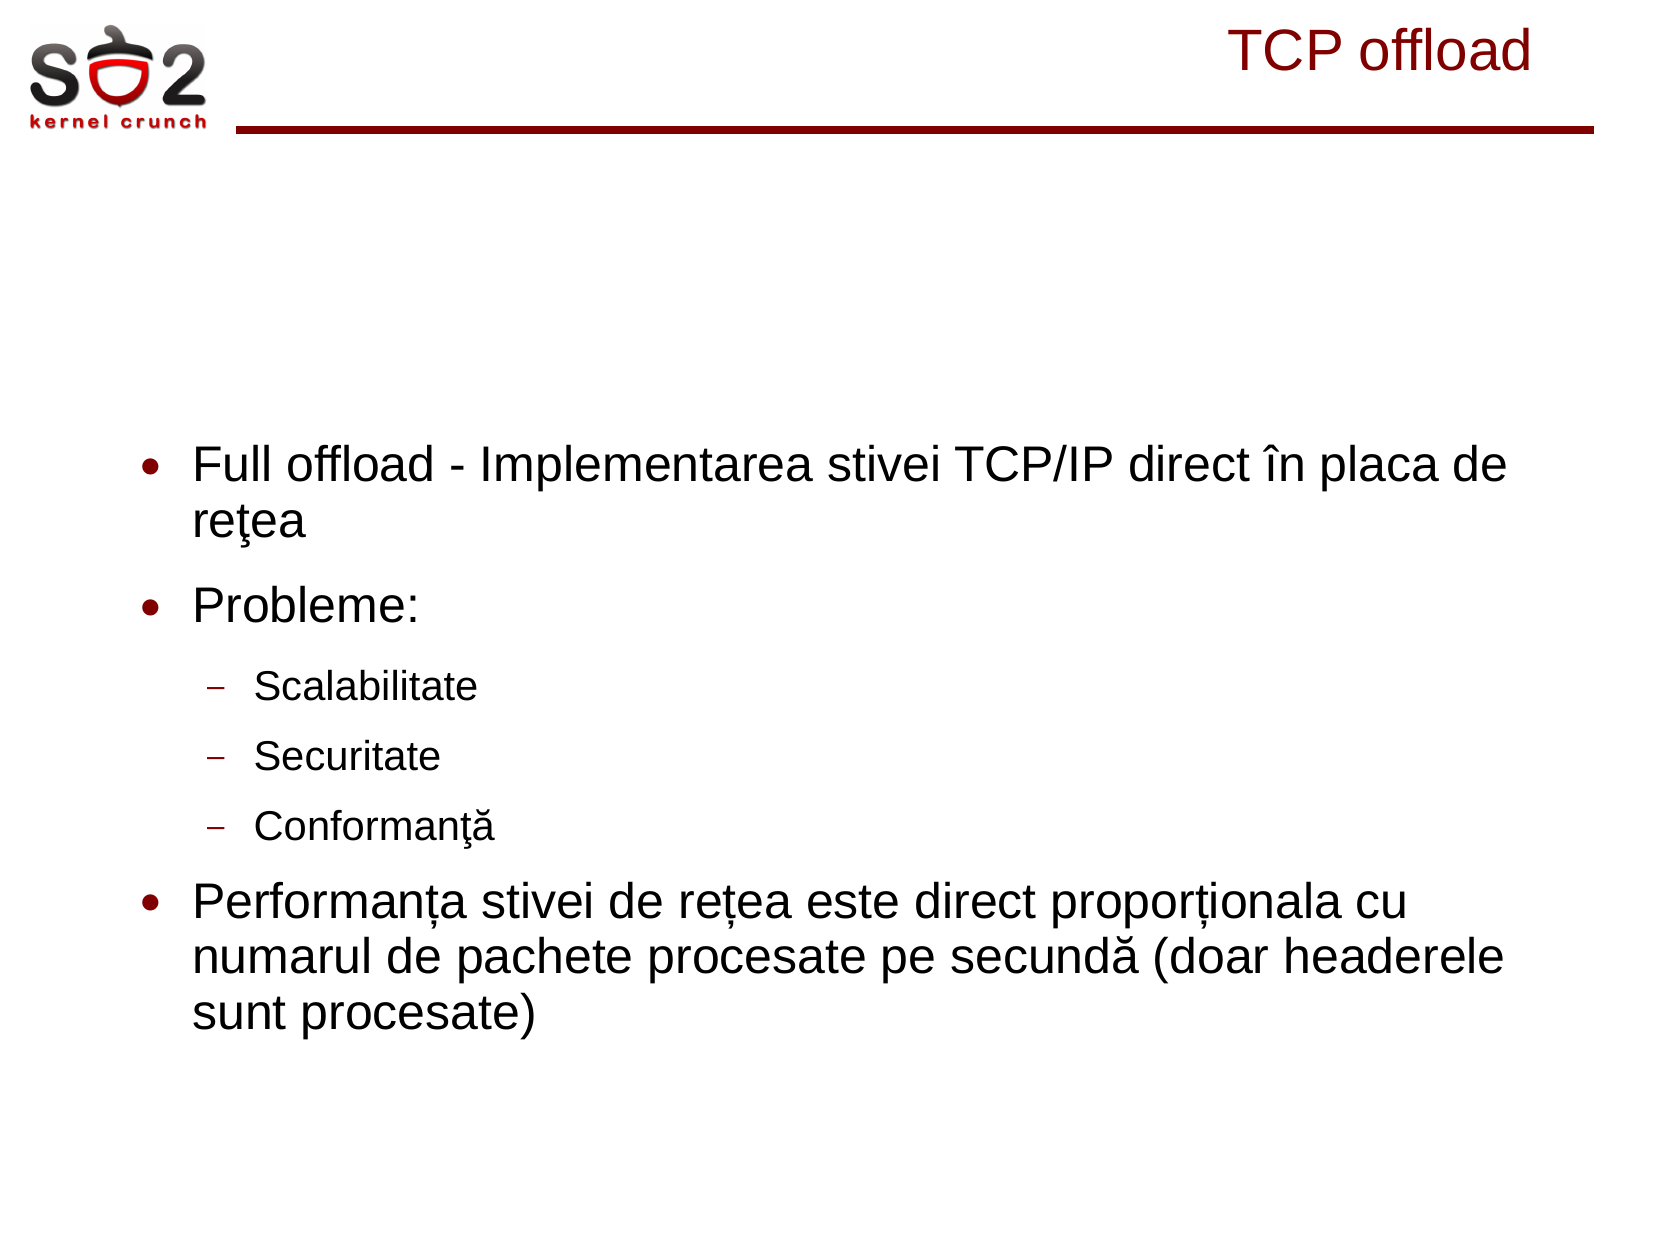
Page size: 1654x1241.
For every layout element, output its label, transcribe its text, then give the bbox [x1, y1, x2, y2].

list Full offload - Implementarea stivei TCP/IP direct în placa de reţea Probleme: Scalabilitate Securitate Conformanţă Performanța stivei de rețea este direct proporționala cu numarul de pachete procesate pe secundă (doar headerele sunt procesate) [121, 295, 1534, 1182]
picture [29, 23, 207, 130]
title TCP offload [121, 11, 1534, 89]
